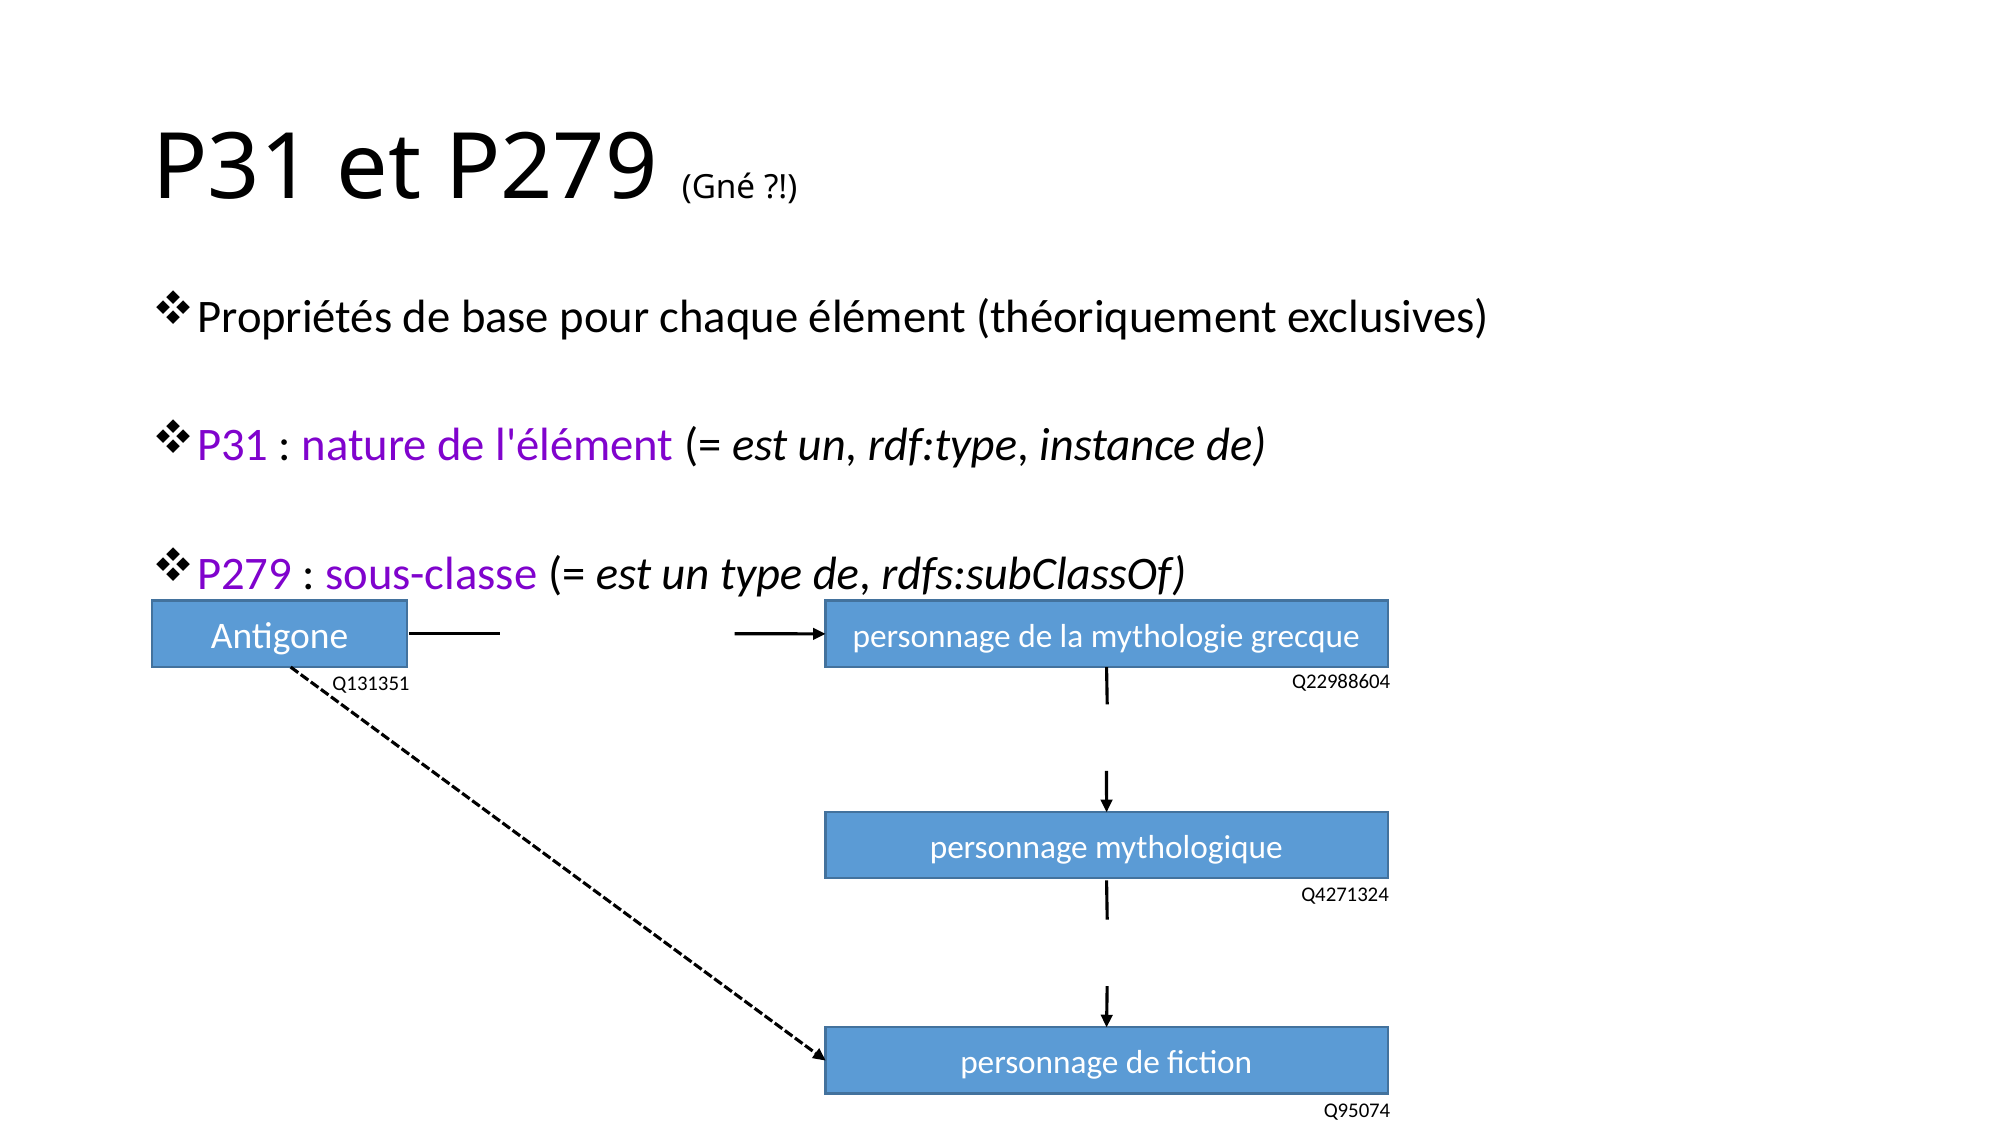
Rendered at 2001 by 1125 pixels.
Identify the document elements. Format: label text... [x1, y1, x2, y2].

text_box Antigone [152, 600, 408, 667]
text_box Q22988604 [1277, 659, 1405, 700]
text_box Q4271324 [1286, 873, 1404, 914]
text_box personnage de la mythologie grecque [825, 600, 1388, 667]
title P31 et P279 (Gné ?!) [137, 59, 1863, 222]
list Propriétés de base pour chaque élément (théoriquement exclusives) P31 : nature de l'élément (= est un, rdf:type, instance de) P279 : sous-classe (= est un type de, rdfs:subClassOf) [137, 222, 1863, 958]
text_box personnage mythologique [825, 811, 1388, 879]
text_box Q95074 [1309, 1088, 1406, 1125]
text_box Q131351 [317, 662, 425, 702]
text_box personnage de fiction [825, 1027, 1388, 1094]
